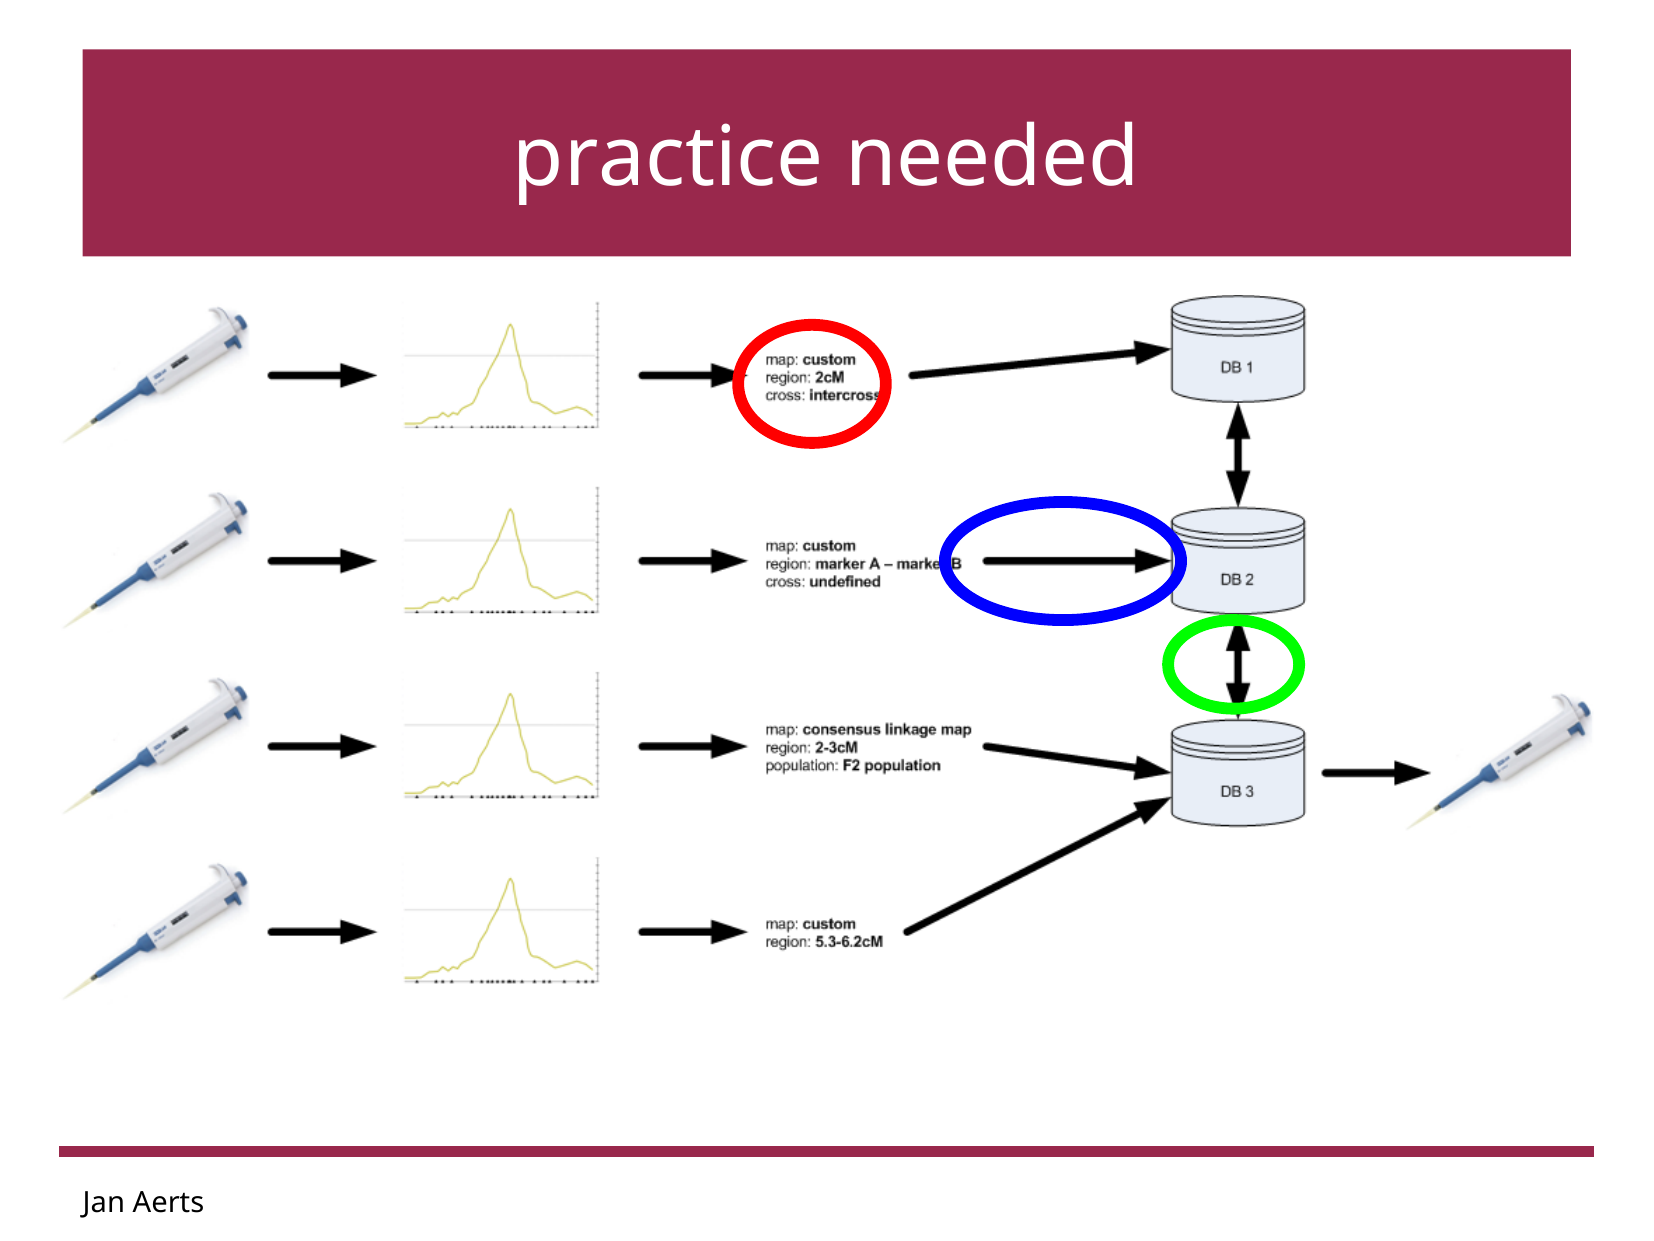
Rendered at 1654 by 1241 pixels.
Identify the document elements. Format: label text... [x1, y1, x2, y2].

picture [59, 295, 1595, 1006]
title practice needed [82, 49, 1571, 257]
